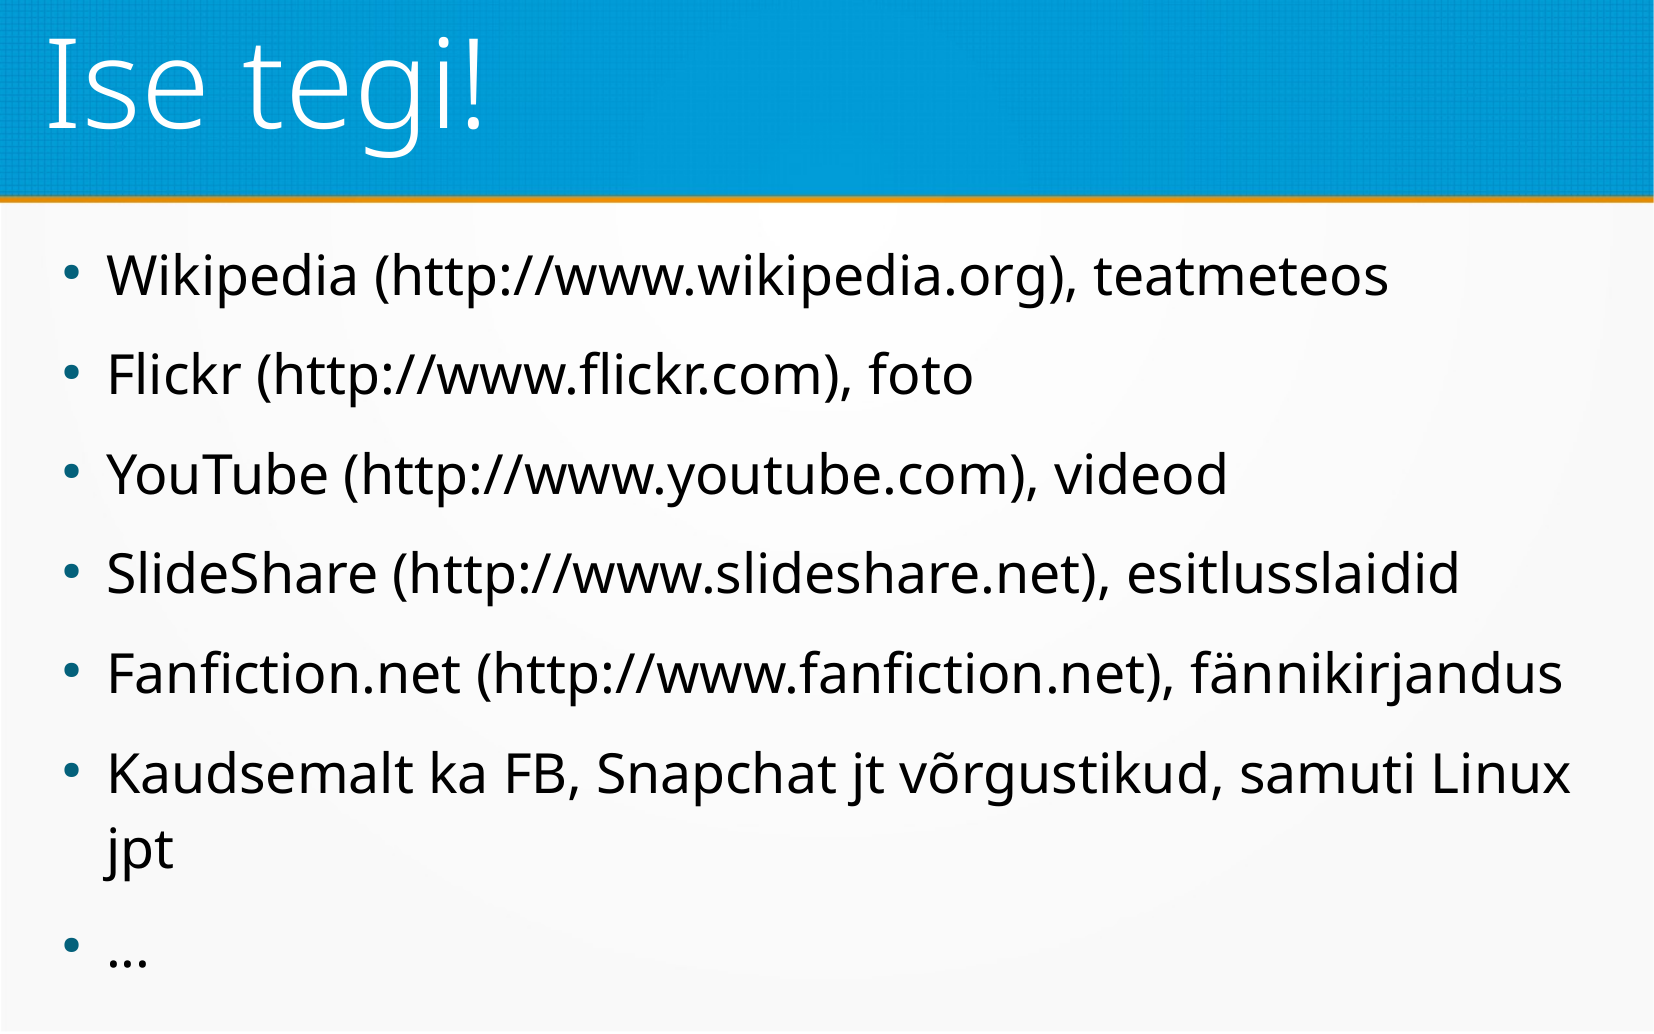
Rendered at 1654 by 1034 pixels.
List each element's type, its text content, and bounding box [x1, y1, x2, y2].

list Wikipedia (http://www.wikipedia.org), teatmeteos Flickr (http://www.flickr.com), foto YouTube (http://www.youtube.com), videod SlideShare (http://www.slideshare.net), esitlusslaidid Fanfiction.net (http://www.fanfiction.net), fännikirjandus Kaudsemalt ka FB, Snapchat jt võrgustikud, samuti Linux jpt ... [47, 236, 1607, 1002]
picture [0, 195, 1654, 1034]
title Ise tegi! [43, 0, 1619, 166]
